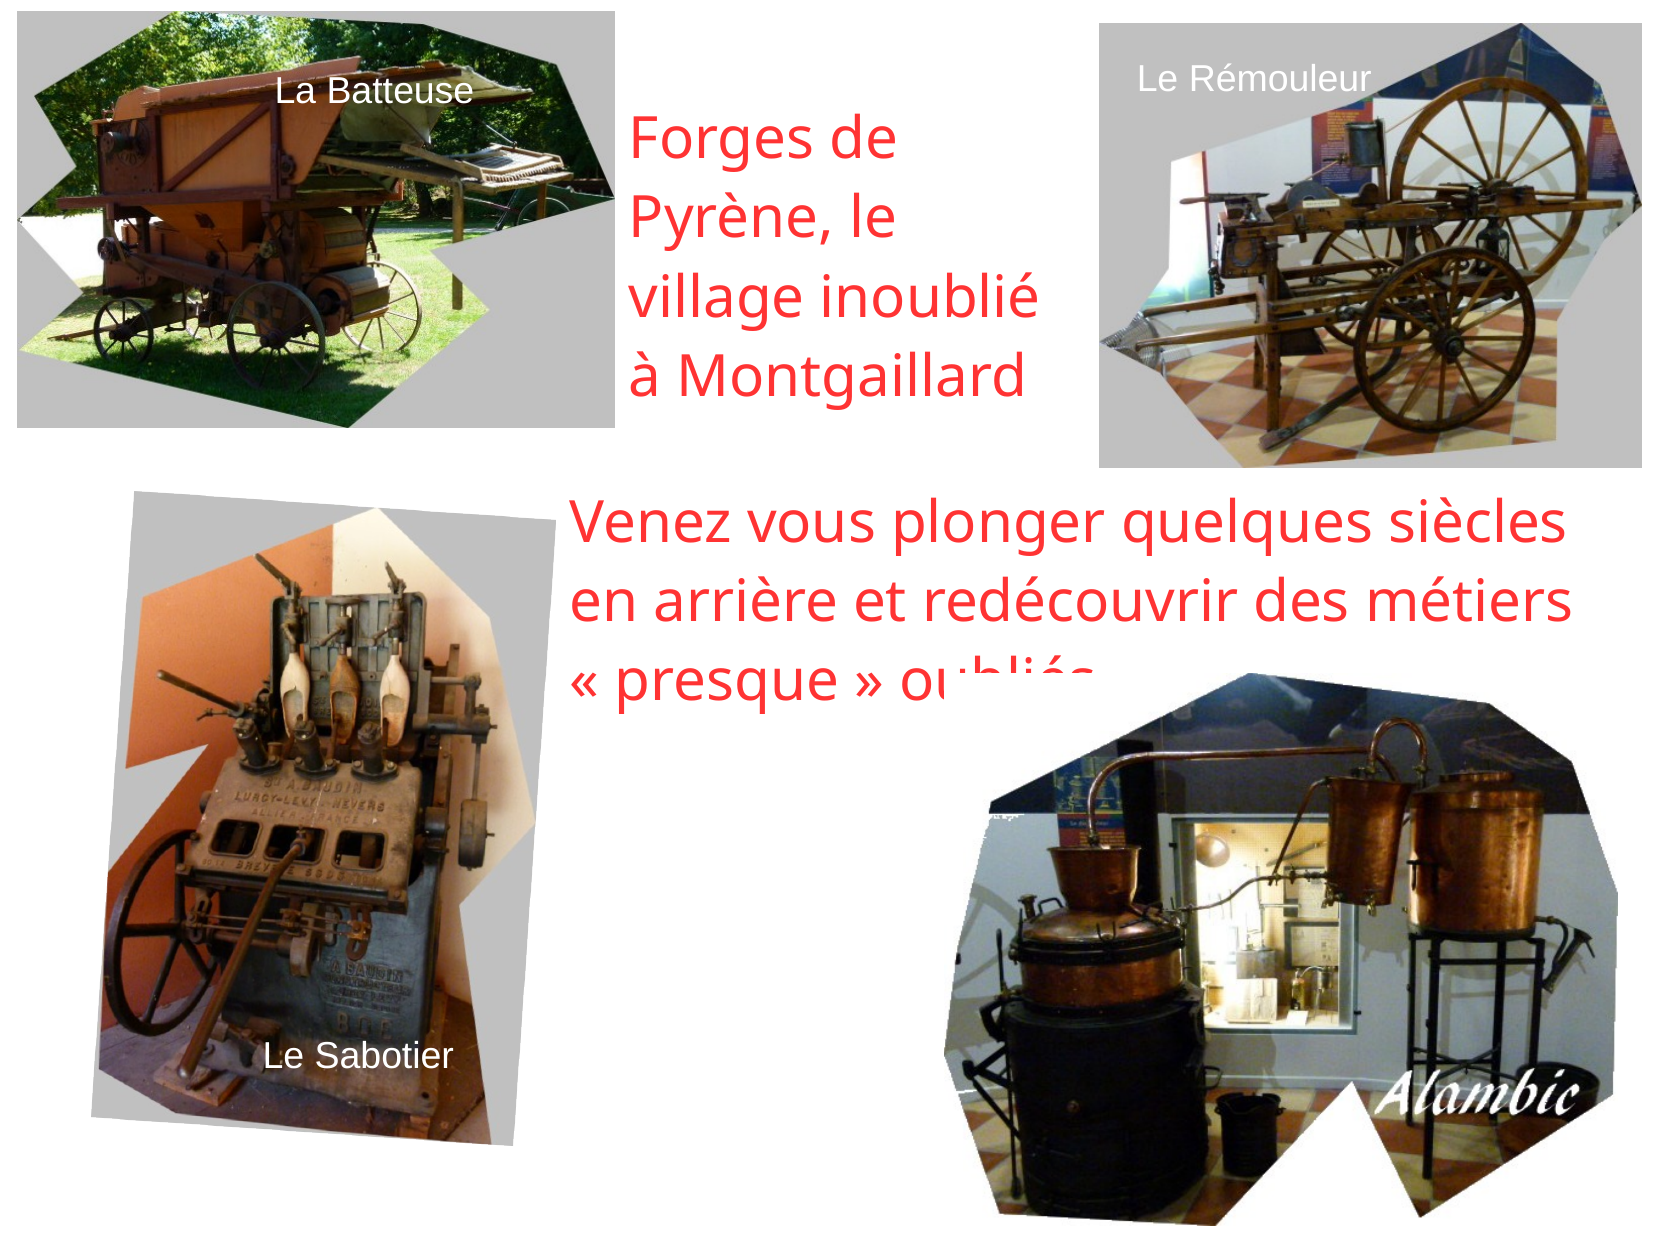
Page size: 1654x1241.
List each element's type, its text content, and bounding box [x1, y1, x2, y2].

picture [17, 11, 615, 428]
picture [90, 490, 555, 1146]
text_box Venez vous plonger quelques siècles en arrière et redécouvrir des métiers « presque » oubliés [555, 472, 1630, 694]
text_box La Batteuse [259, 61, 556, 119]
picture [944, 673, 1618, 1226]
text_box Forges de Pyrène, le village inoublié à Montgaillard [614, 89, 1100, 311]
picture [1099, 23, 1642, 468]
text_box Le Sabotier [248, 1027, 485, 1084]
text_box Le Rémouleur [1122, 49, 1406, 107]
